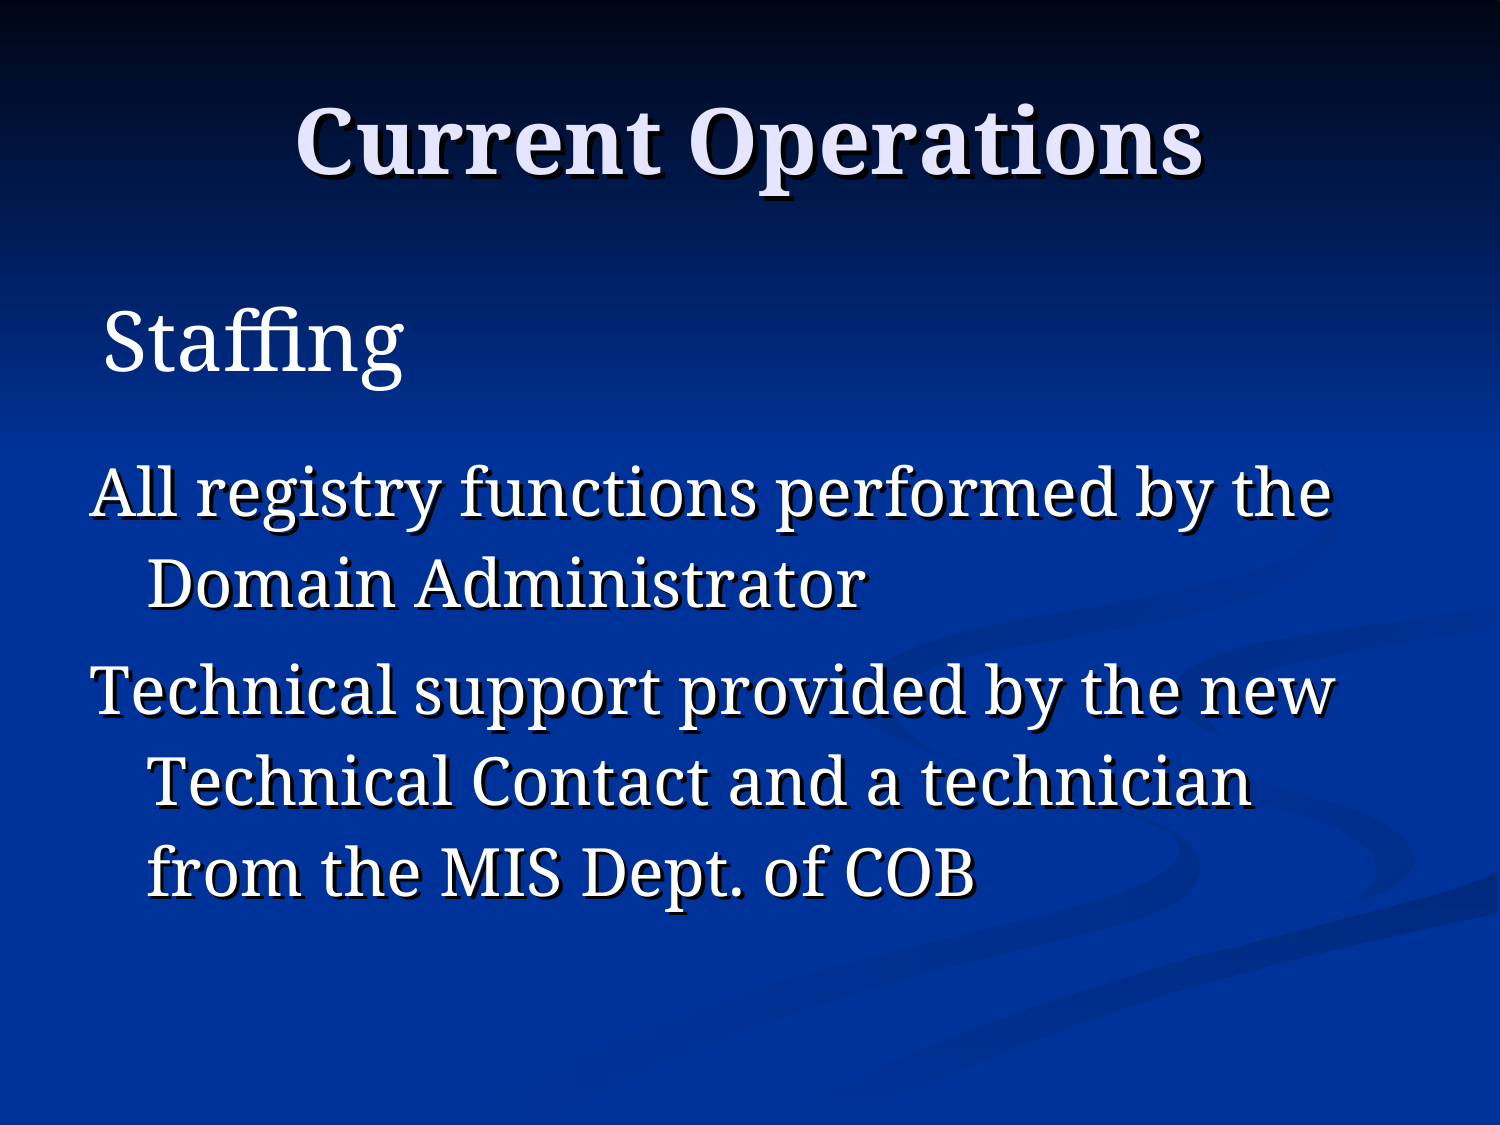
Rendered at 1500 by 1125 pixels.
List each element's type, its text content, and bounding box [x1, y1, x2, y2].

list All registry functions performed by the Domain Administrator Technical support provided by the new Technical Contact and a technician from the MIS Dept. of COB [75, 437, 1426, 1005]
text_box Staffing [87, 274, 1426, 404]
title Current Operations [75, 45, 1426, 233]
